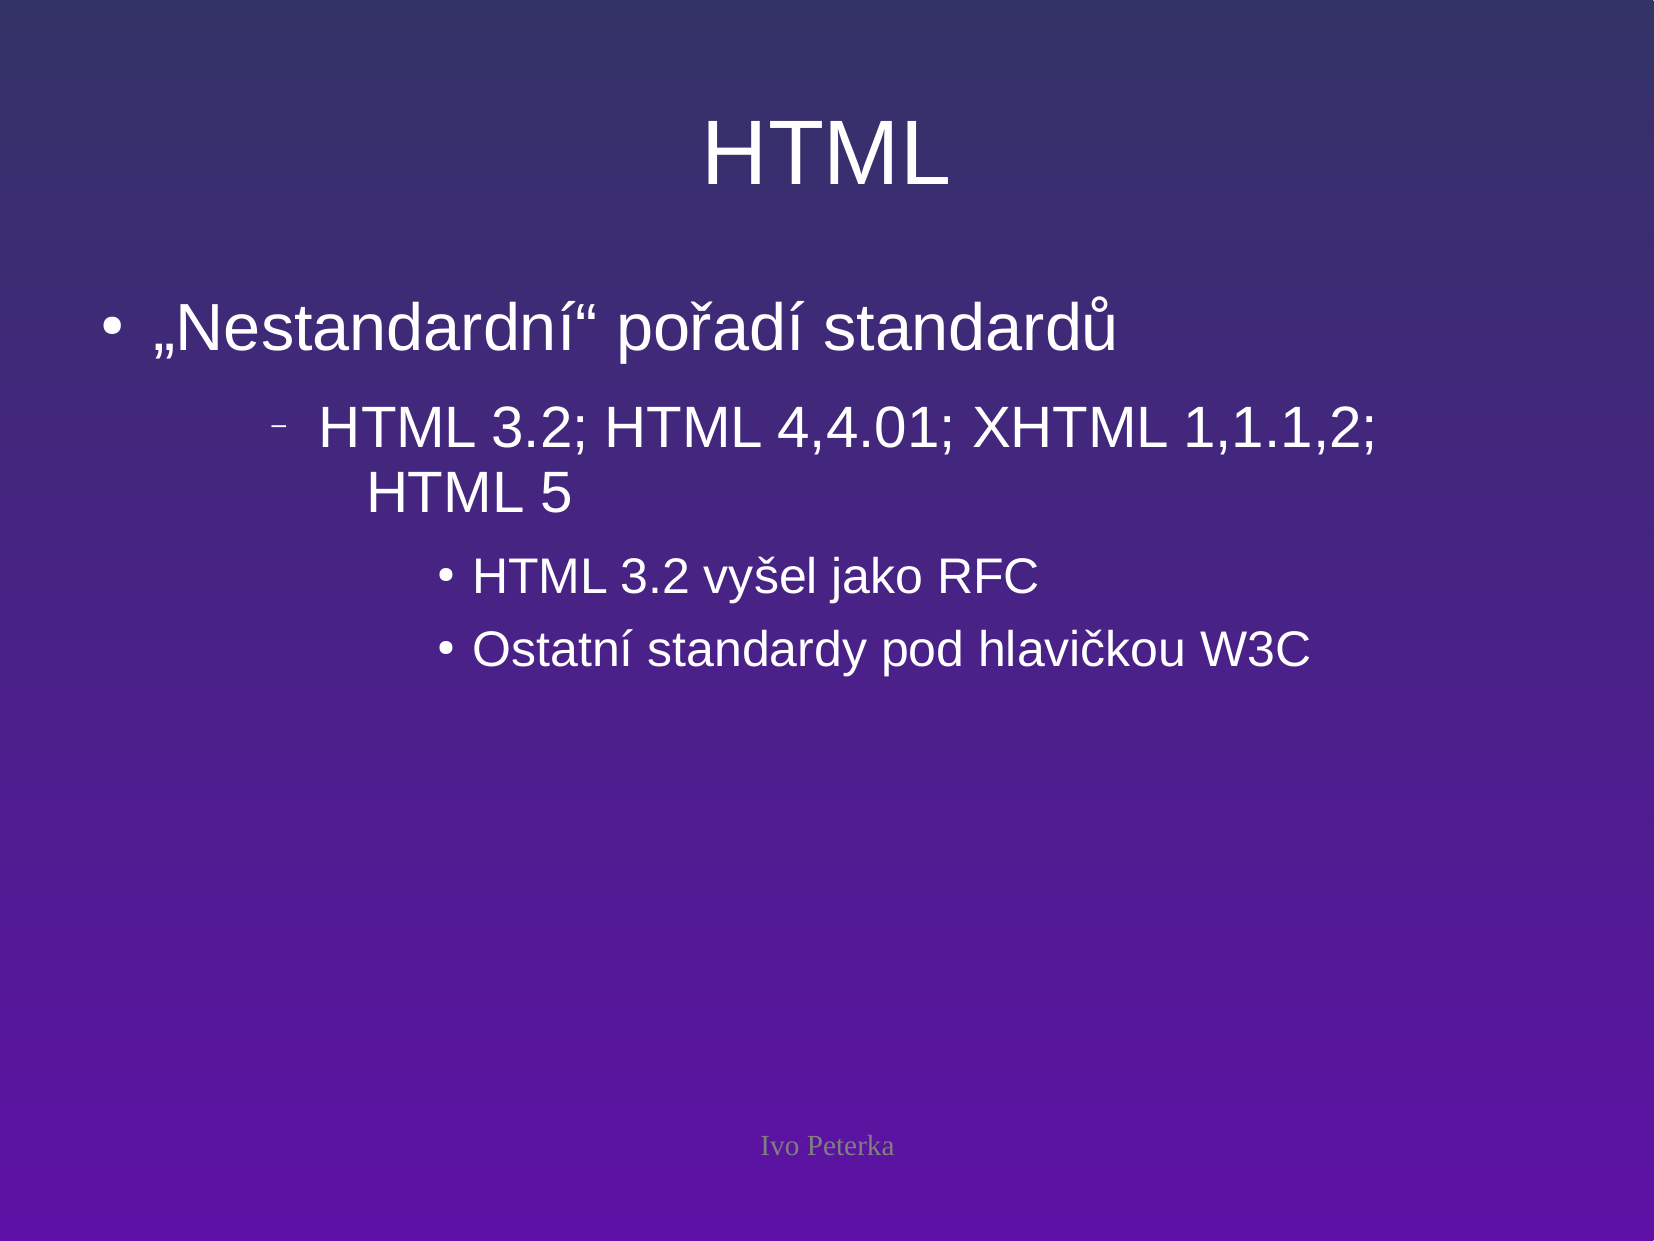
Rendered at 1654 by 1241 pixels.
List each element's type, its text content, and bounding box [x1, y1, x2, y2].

title HTML [82, 56, 1571, 250]
list „Nestandardní“ pořadí standardů HTML 3.2; HTML 4,4.01; XHTML 1,1.1,2; HTML 5 HTML 3.2 vyšel jako RFC Ostatní standardy pod hlavičkou W3C [82, 290, 1571, 1094]
